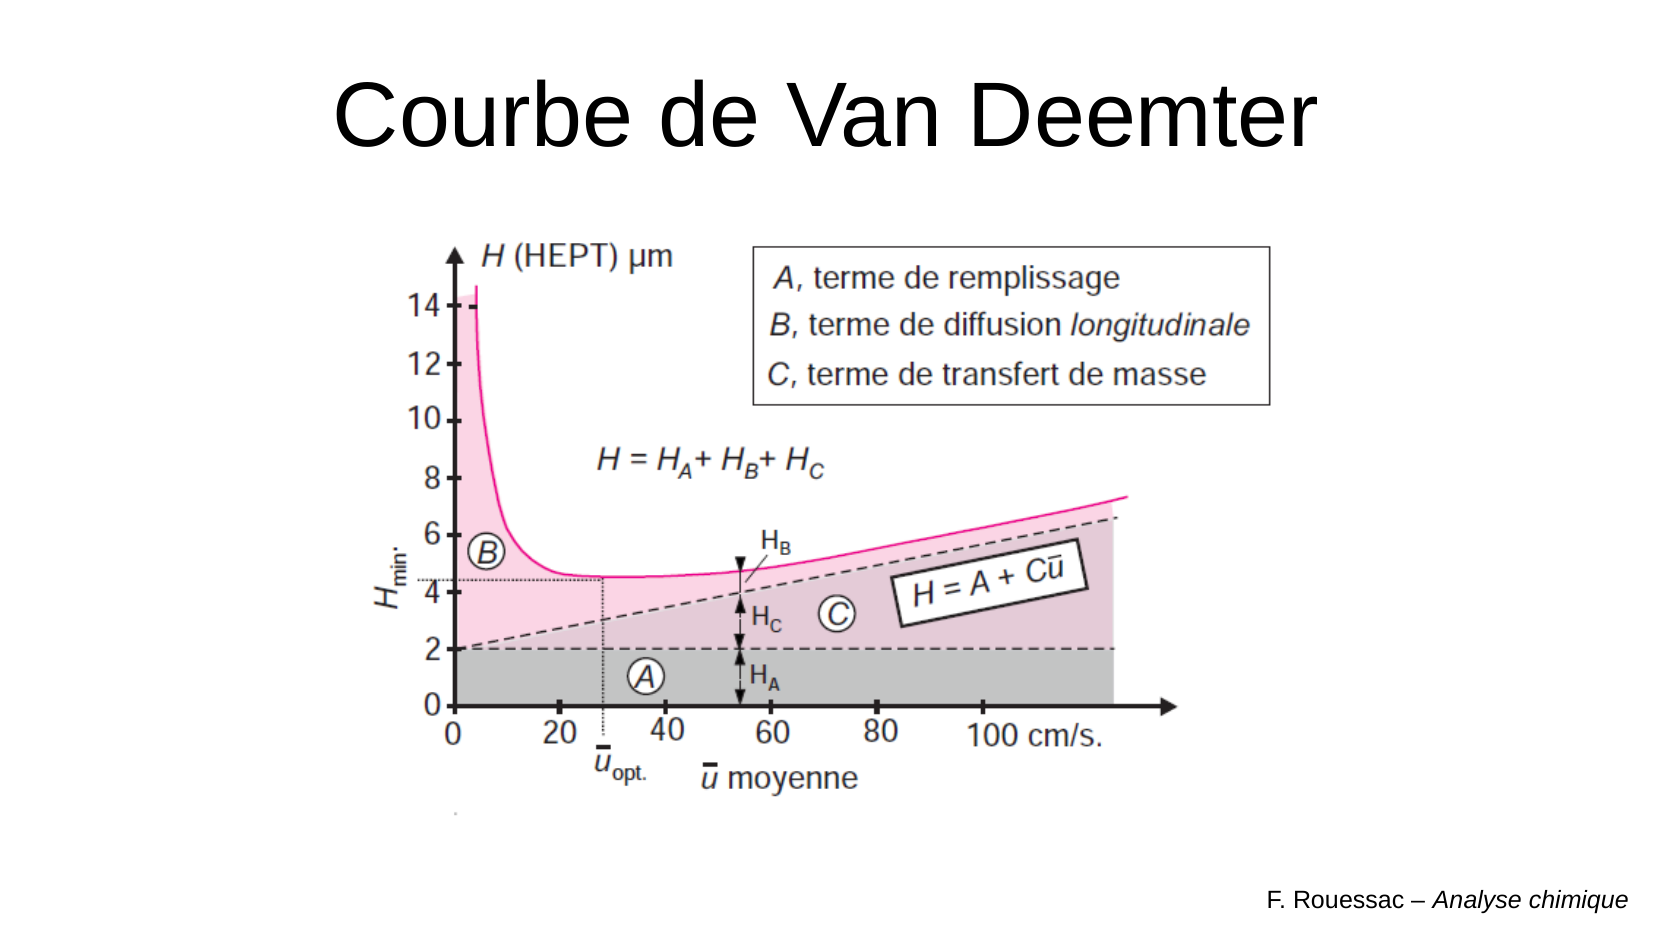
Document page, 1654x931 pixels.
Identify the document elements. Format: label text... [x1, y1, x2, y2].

picture [295, 185, 1316, 827]
title Courbe de Van Deemter [82, 37, 1571, 193]
text_box F. Rouessac – Analyse chimique [1251, 878, 1654, 922]
